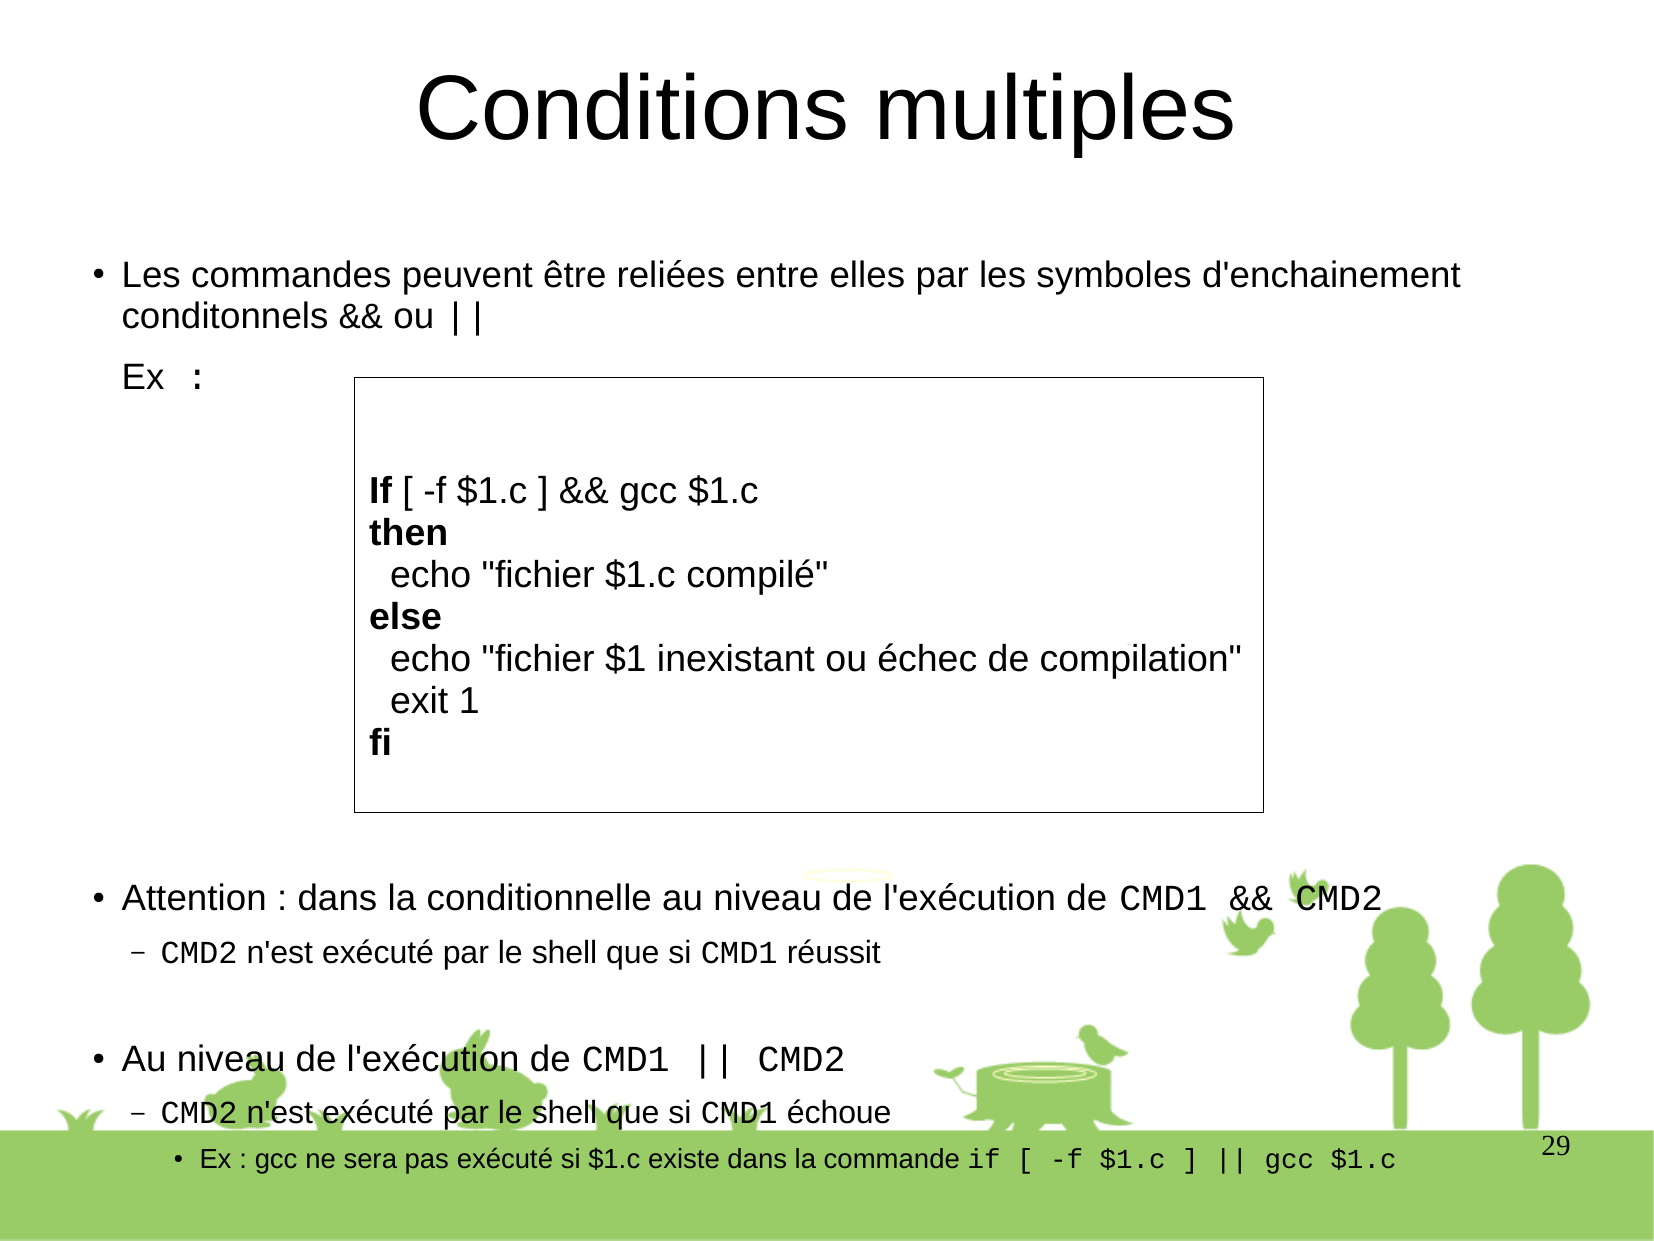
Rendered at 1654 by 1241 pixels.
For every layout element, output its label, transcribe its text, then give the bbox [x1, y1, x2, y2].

list Les commandes peuvent être reliées entre elles par les symboles d'enchainement conditonnels && ou || Ex : Attention : dans la conditionnelle au niveau de l'exécution de CMD1 && CMD2 CMD2 n'est exécuté par le shell que si CMD1 réussit Au niveau de l'exécution de CMD1 || CMD2 CMD2 n'est exécuté par le shell que si CMD1 échoue Ex : gcc ne sera pas exécuté si $1.c existe dans la commande if [ -f $1.c ] || gcc $1.c [82, 254, 1538, 1193]
text_box If [ -f $1.c ] && gcc $1.c then echo "fichier $1.c compilé" else echo "fichier $1 inexistant ou échec de compilation" exit 1 fi [354, 377, 1264, 813]
title Conditions multiples [82, 49, 1571, 166]
picture [0, 0, 1654, 1241]
